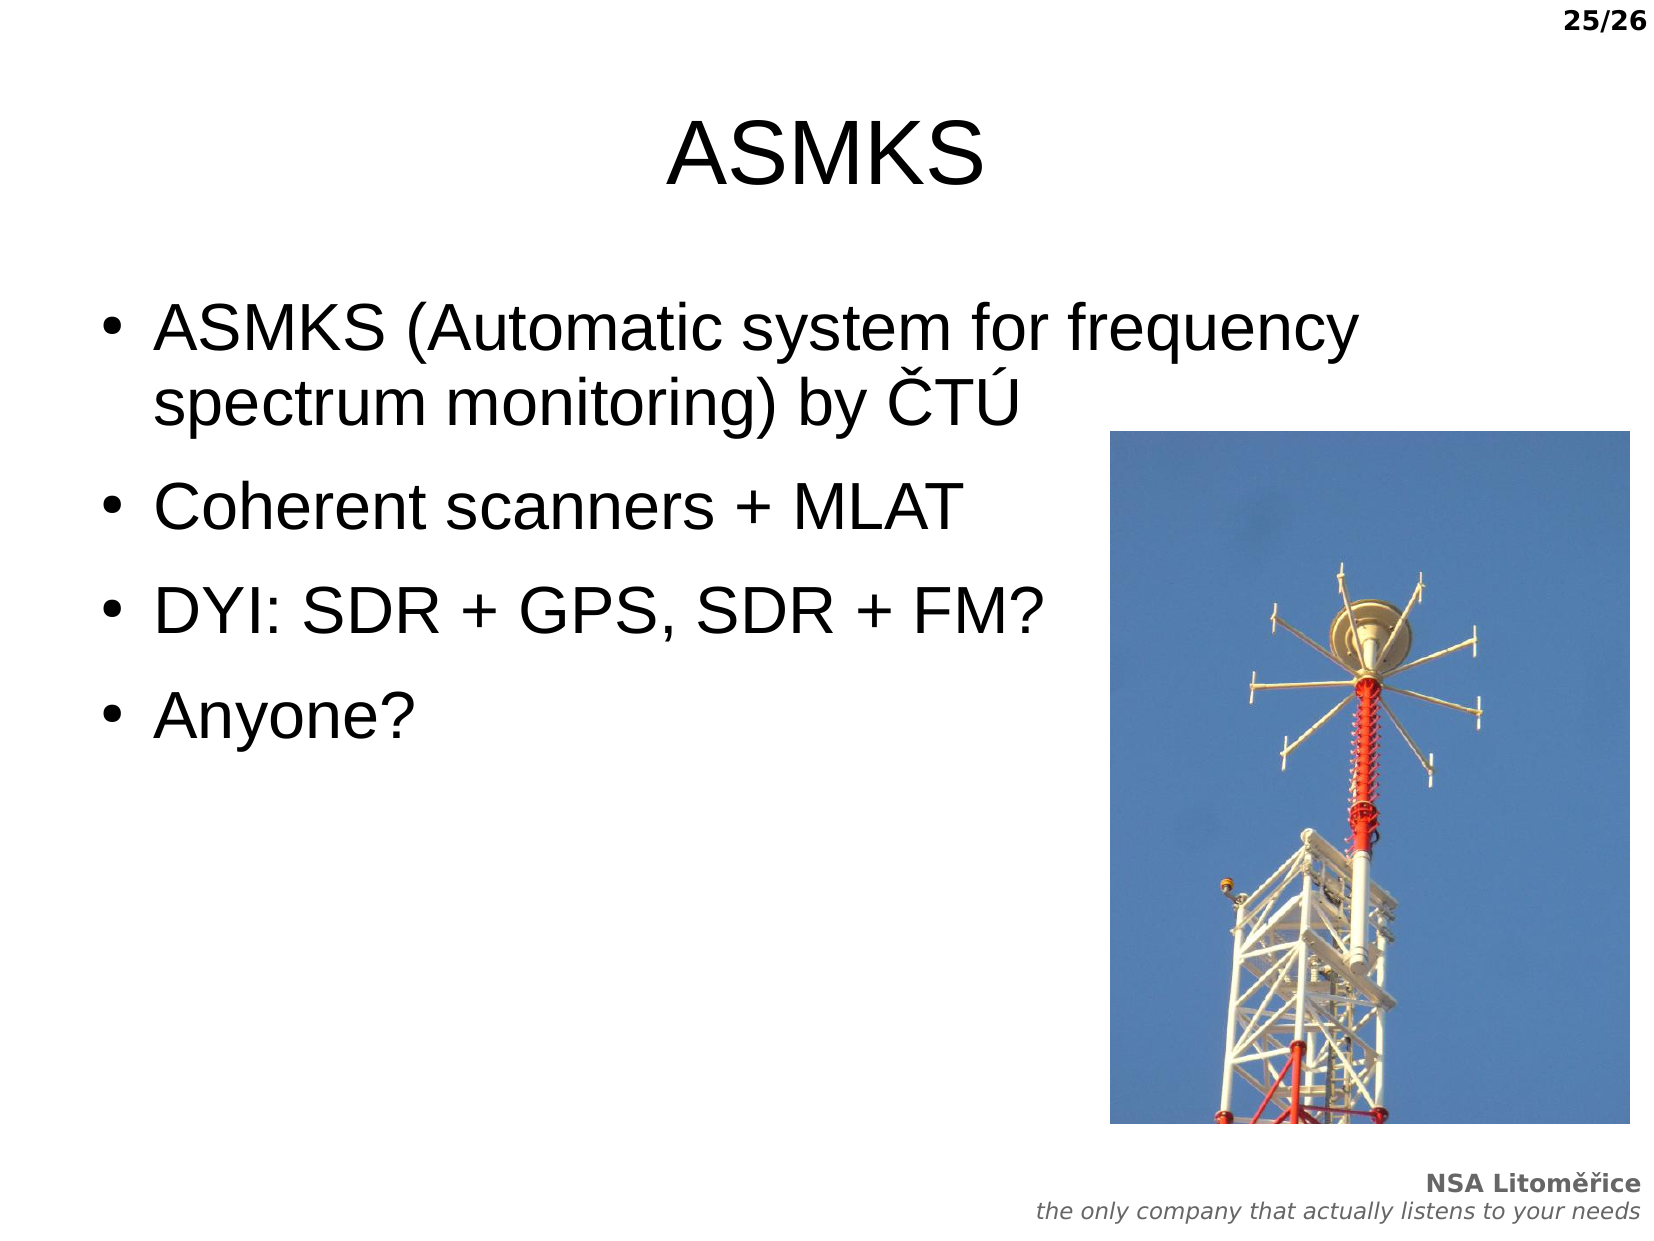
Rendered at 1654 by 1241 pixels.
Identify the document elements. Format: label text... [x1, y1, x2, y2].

list ASMKS (Automatic system for frequency spectrum monitoring) by ČTÚ Coherent scanners + MLAT DYI: SDR + GPS, SDR + FM? Anyone? [82, 290, 1571, 1217]
picture [1110, 431, 1630, 1125]
title ASMKS [82, 49, 1571, 257]
